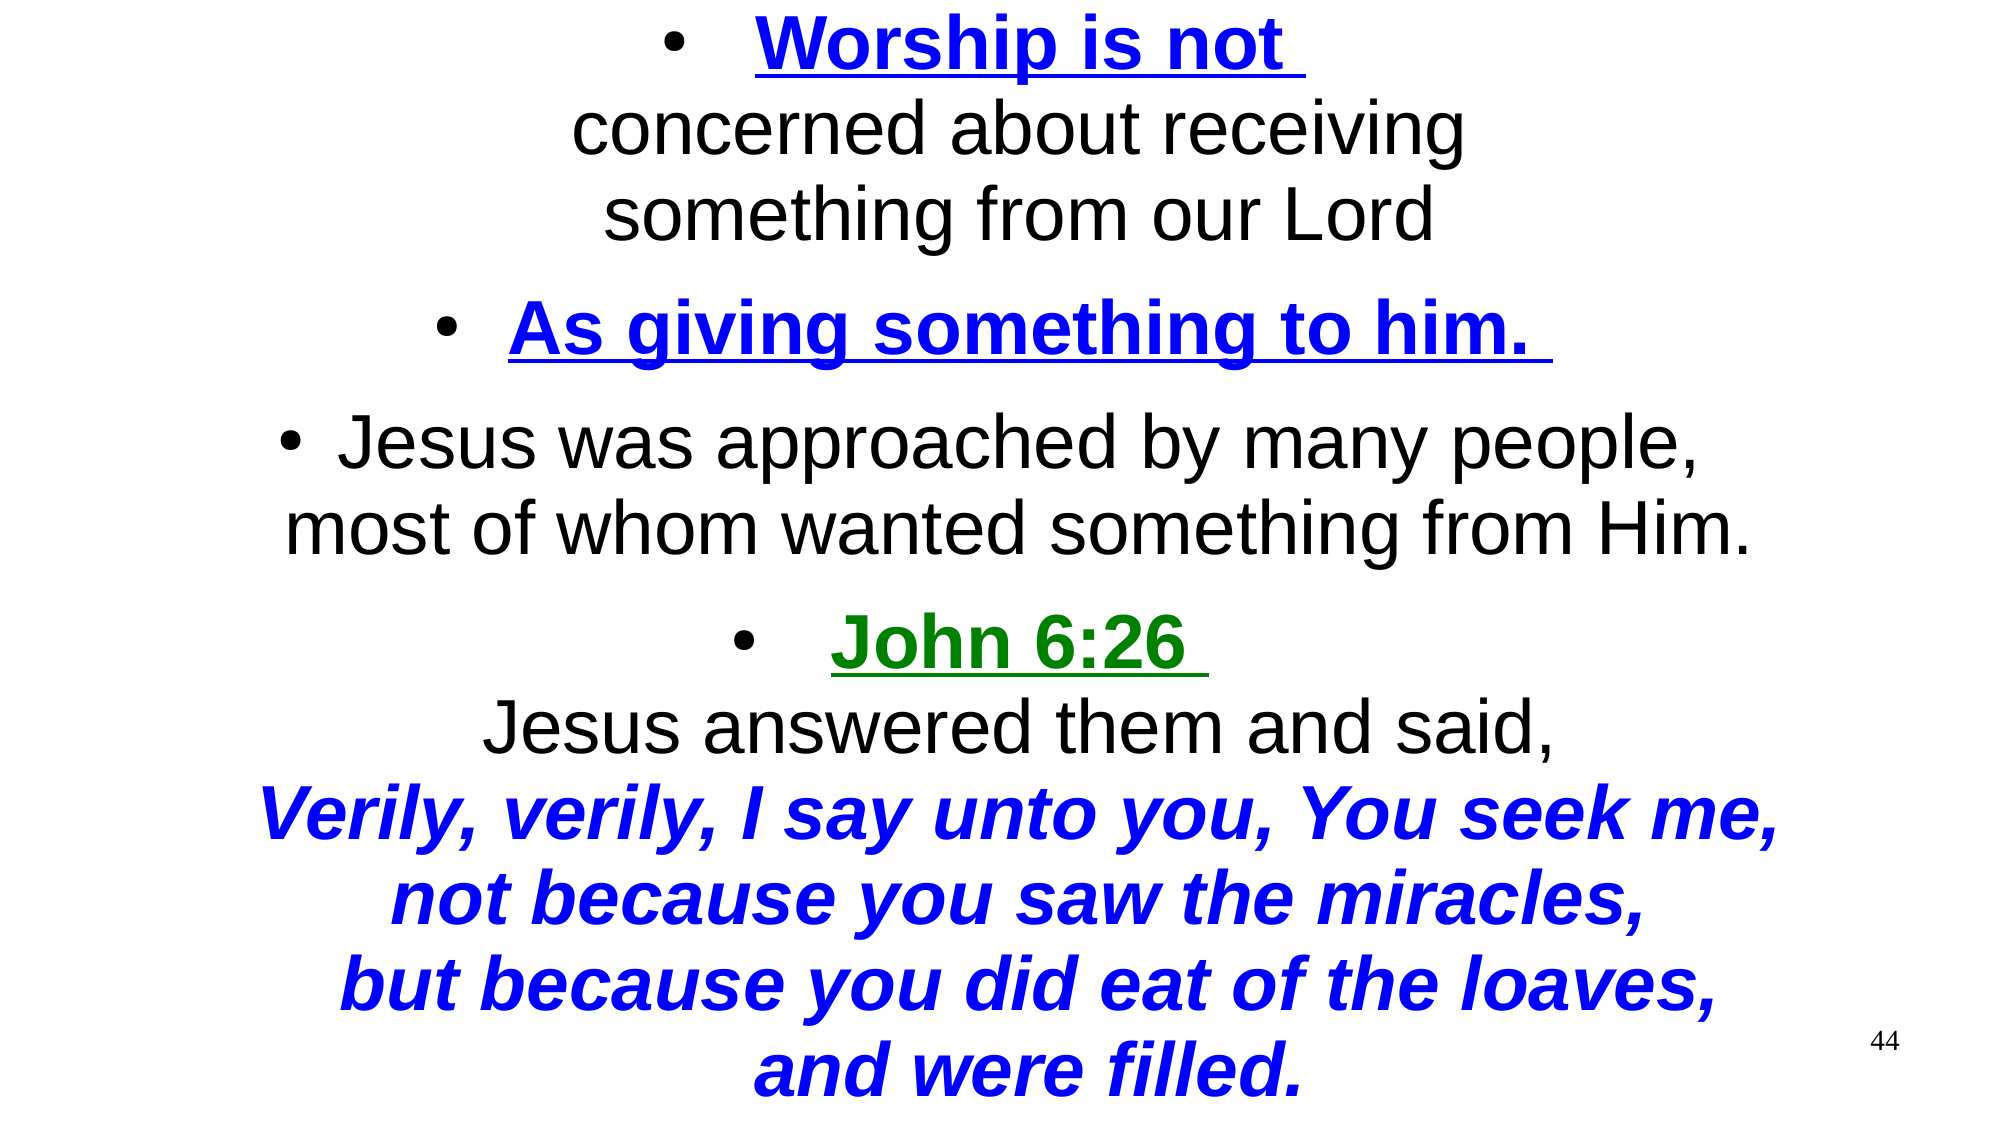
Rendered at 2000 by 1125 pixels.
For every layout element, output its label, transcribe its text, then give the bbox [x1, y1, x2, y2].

list Worship is not concerned about receiving something from our Lord As giving something to him. Jesus was approached by many people, most of whom wanted something from Him. John 6:26 Jesus answered them and said, Verily, verily, I say unto you, You seek me, not because you saw the miracles, but because you did eat of the loaves, and were filled. [0, 0, 1996, 1123]
